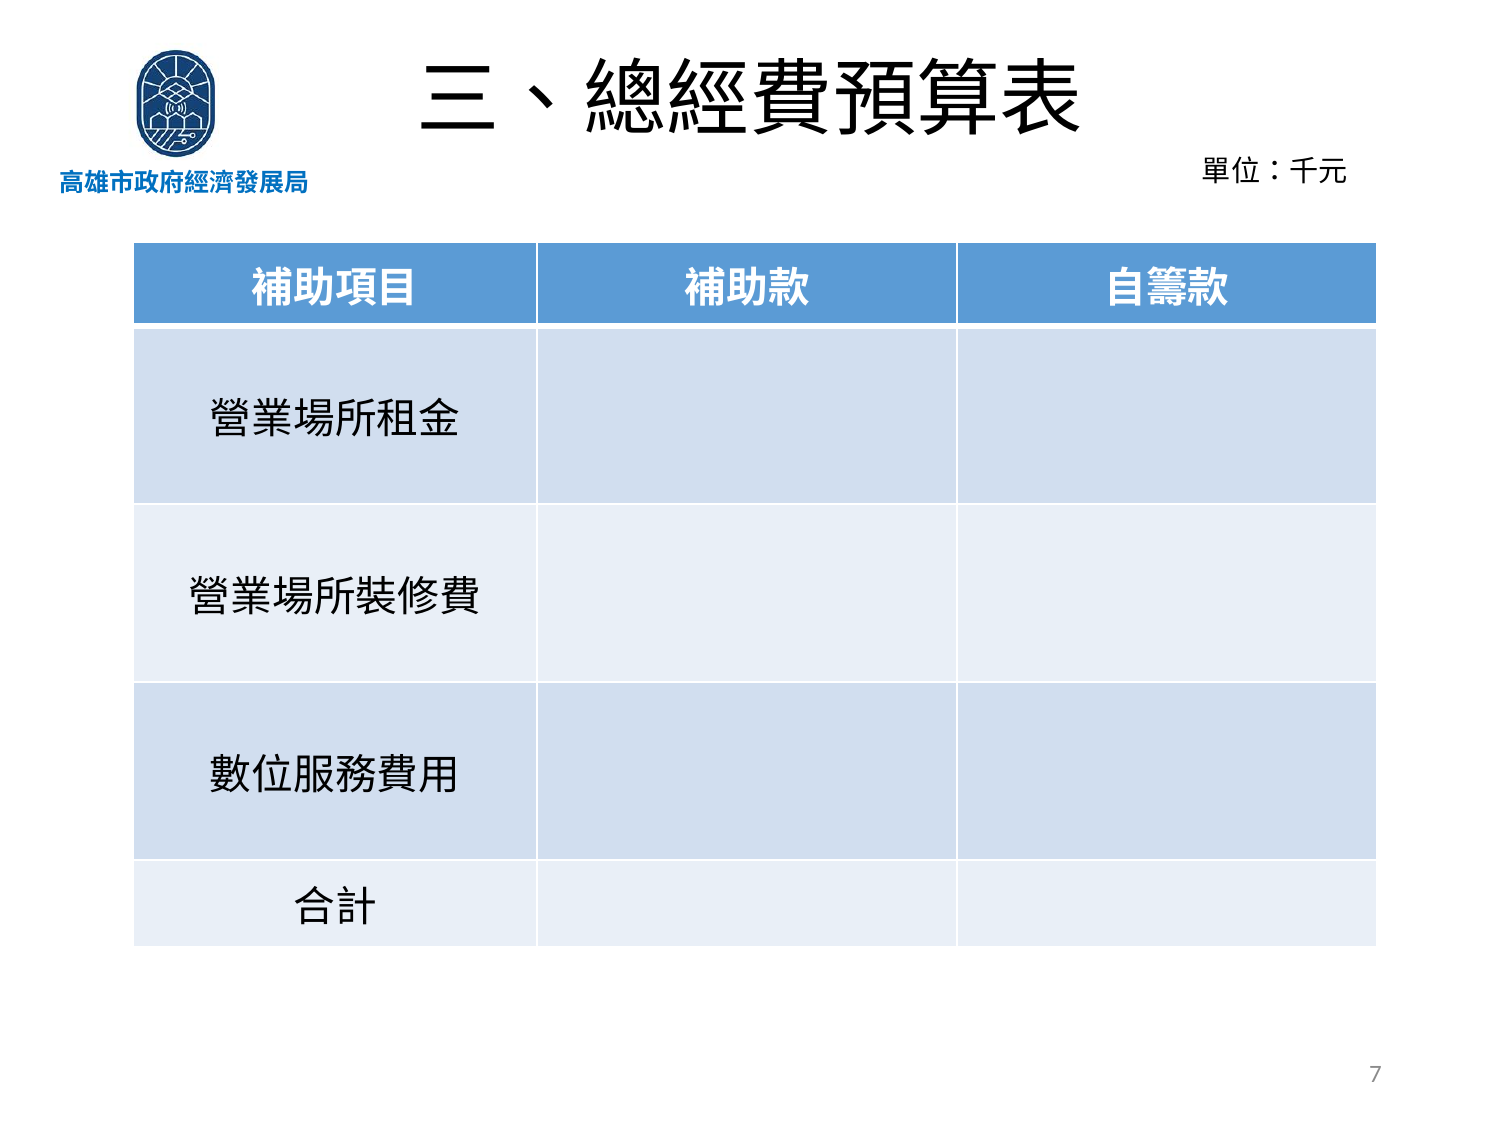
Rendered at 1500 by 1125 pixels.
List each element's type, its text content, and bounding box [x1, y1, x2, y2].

table_cell 營業場所裝修費 [134, 505, 536, 681]
picture [123, 171, 140, 176]
picture [151, 171, 171, 176]
text_box 三、總經費預算表 [74, 19, 1425, 171]
table_cell [538, 329, 956, 503]
table_cell [538, 861, 956, 946]
table_cell [538, 505, 956, 681]
slide_number 7 [1059, 1042, 1397, 1103]
table_cell [538, 683, 956, 859]
picture [170, 171, 188, 176]
picture [207, 171, 223, 176]
table_cell 合計 [134, 861, 536, 946]
picture [225, 171, 238, 176]
table_header 補助項目 [134, 243, 536, 323]
text_box 單位：千元 [1187, 144, 1500, 195]
table_cell [958, 505, 1376, 681]
table_header 補助款 [538, 243, 956, 323]
table_cell 營業場所租金 [134, 329, 536, 503]
table_cell 數位服務費用 [134, 683, 536, 859]
picture [105, 171, 120, 176]
table_cell [958, 683, 1376, 859]
table_header 自籌款 [958, 243, 1376, 323]
table_cell [958, 861, 1376, 946]
table_cell [958, 329, 1376, 503]
